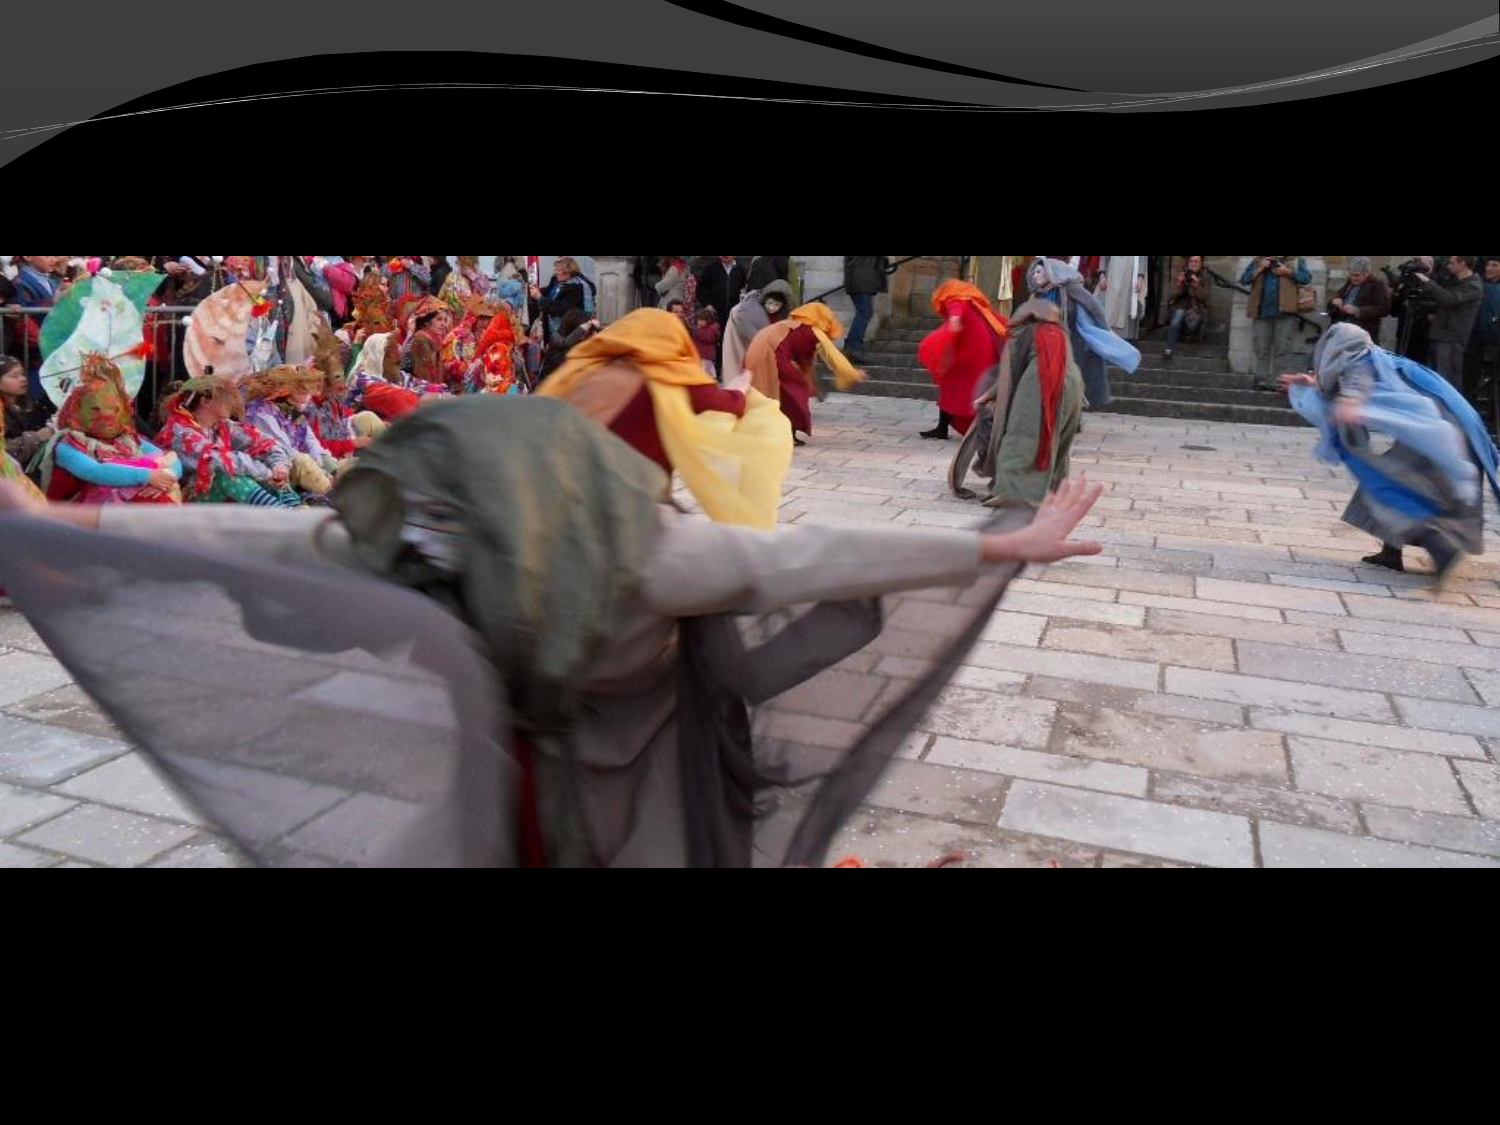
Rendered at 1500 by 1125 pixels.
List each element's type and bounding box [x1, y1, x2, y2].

picture [0, 256, 1500, 868]
picture [0, 33, 1500, 140]
